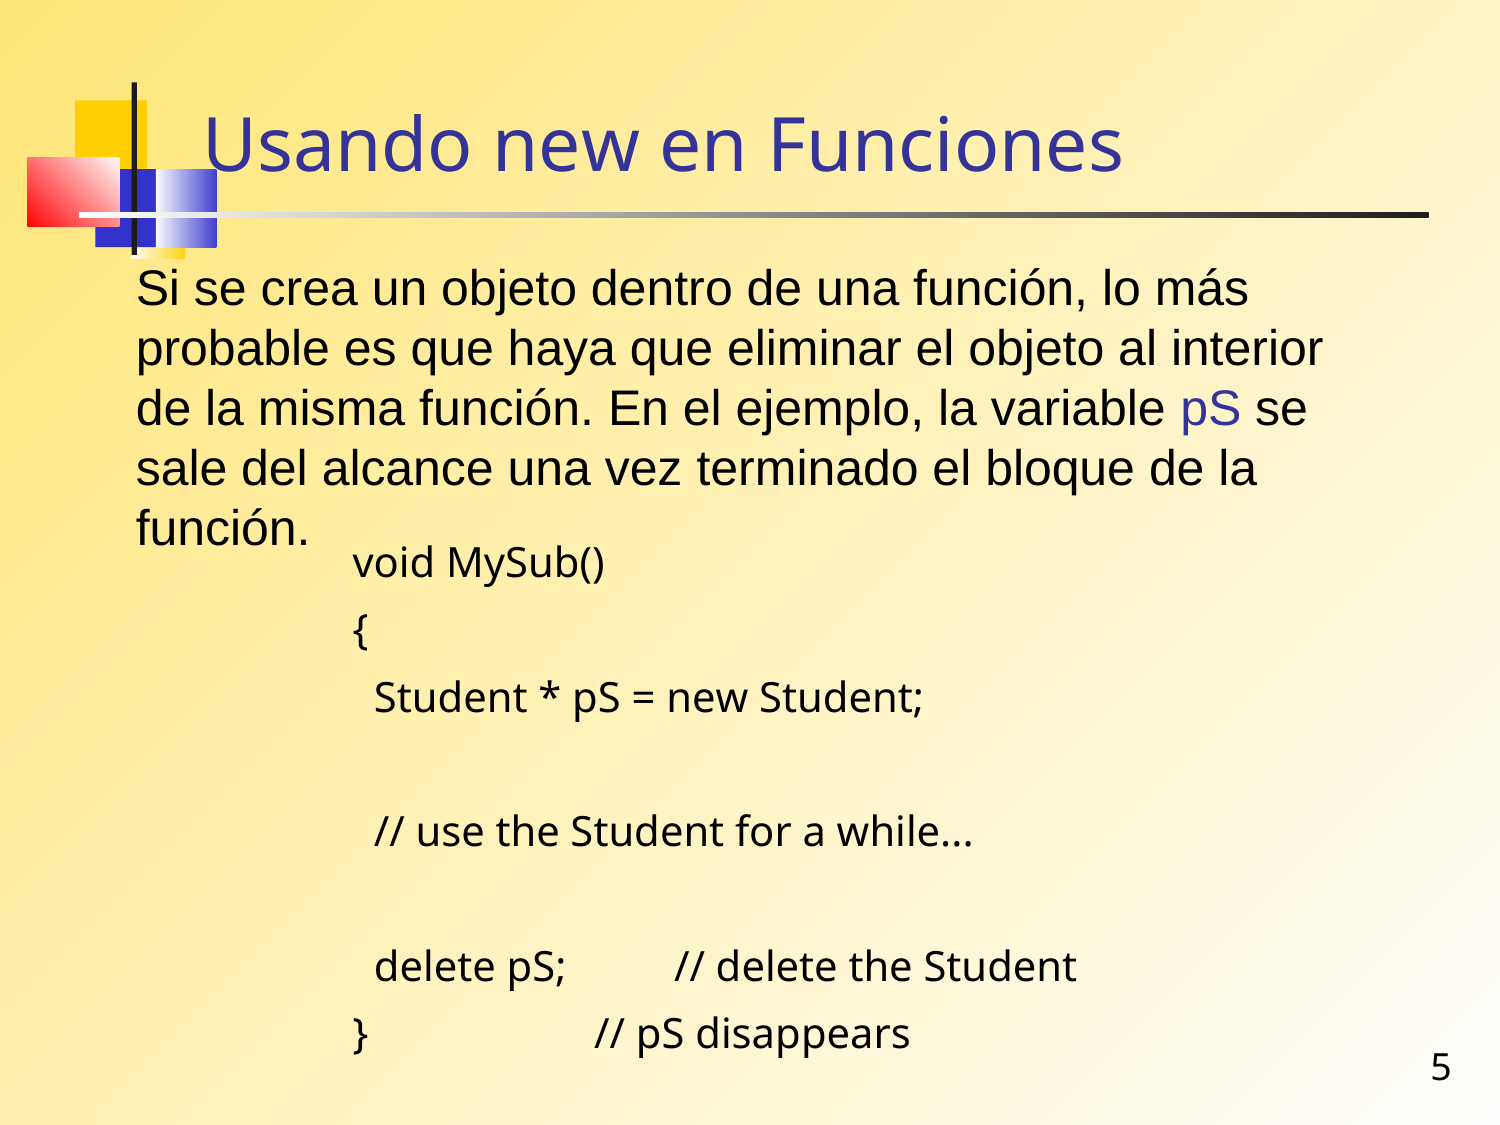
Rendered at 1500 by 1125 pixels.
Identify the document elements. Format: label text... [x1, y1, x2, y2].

text_box Si se crea un objeto dentro de una función, lo más probable es que haya que eliminar el objeto al interior de la misma función. En el ejemplo, la variable pS se sale del alcance una vez terminado el bloque de la función. [112, 247, 1388, 563]
title Usando new en Funciones [187, 37, 1466, 201]
list void MySub()‏ { Student * pS = new Student; // use the Student for a while... delete pS; // delete the Student } // pS disappears [337, 525, 1388, 1026]
